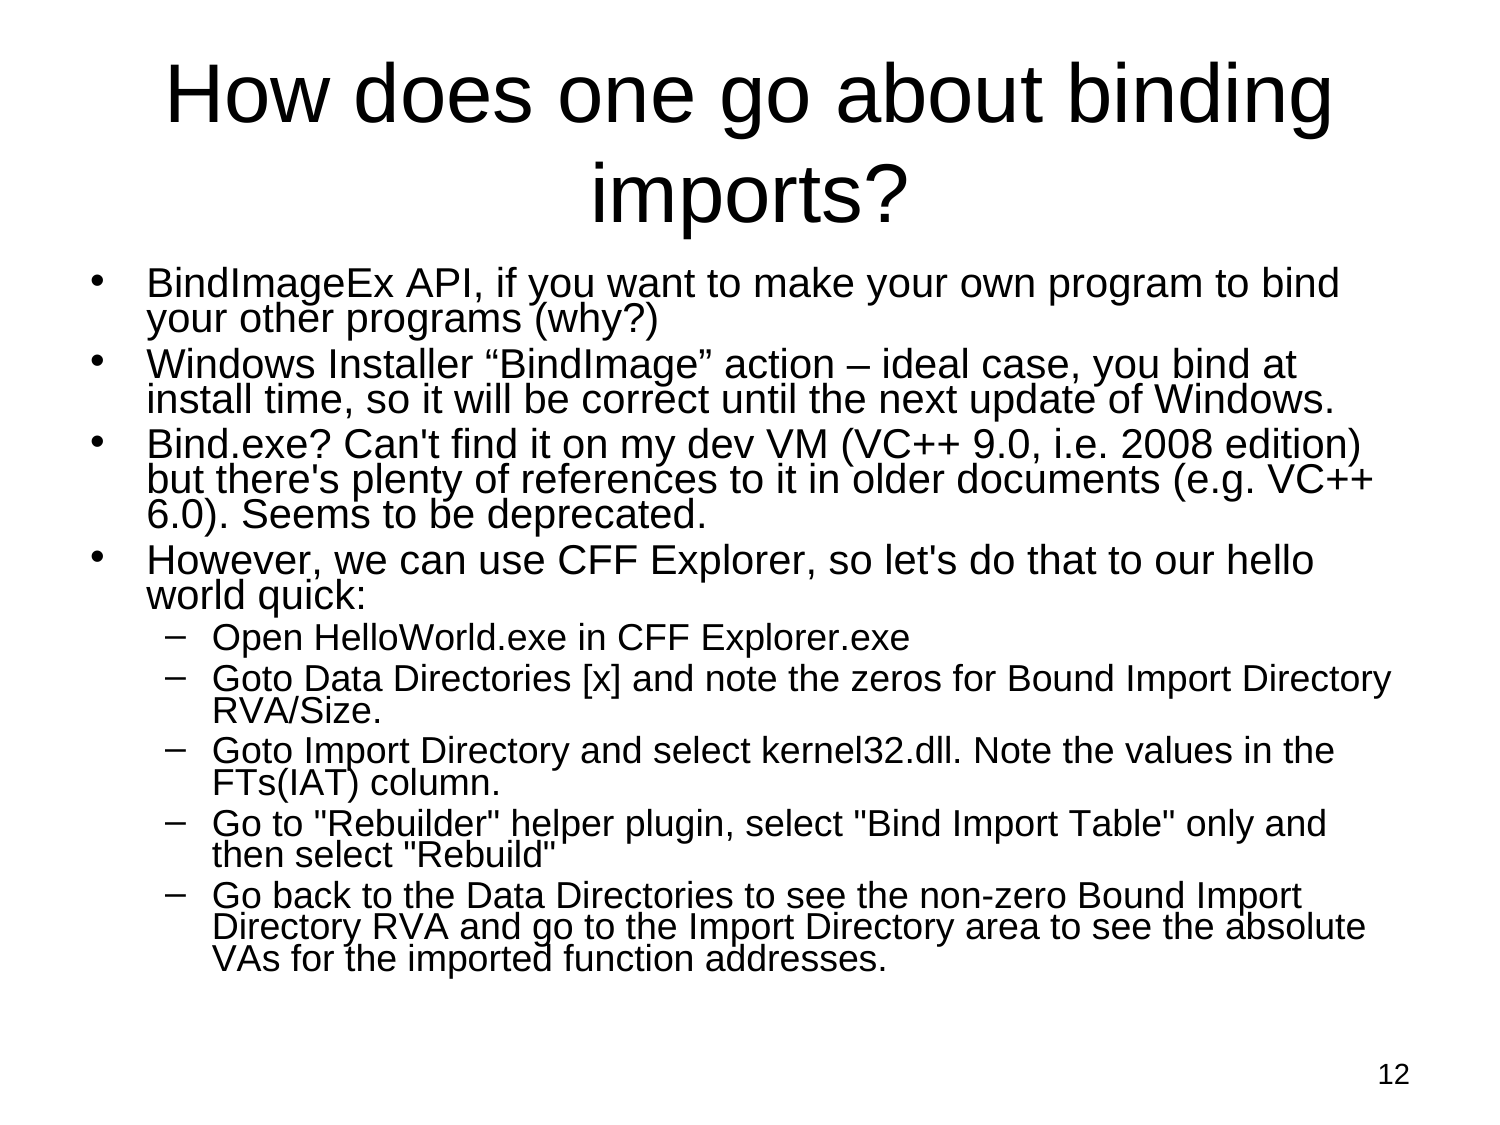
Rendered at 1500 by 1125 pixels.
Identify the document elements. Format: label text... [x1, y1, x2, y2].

text_box <number> [1074, 1042, 1426, 1103]
title How does one go about binding imports? [75, 31, 1426, 247]
list BindImageEx API, if you want to make your own program to bind your other programs (why?) Windows Installer “BindImage” action – ideal case, you bind at install time, so it will be correct until the next update of Windows. Bind.exe? Can't find it on my dev VM (VC++ 9.0, i.e. 2008 edition) but there's plenty of references to it in older documents (e.g. VC++ 6.0). Seems to be deprecated. However, we can use CFF Explorer, so let's do that to our hello world quick: Open HelloWorld.exe in CFF Explorer.exe Goto Data Directories [x] and note the zeros for Bound Import Directory RVA/Size. Goto Import Directory and select kernel32.dll. Note the values in the FTs(IAT) column. Go to "Rebuilder" helper plugin, select "Bind Import Table" only and then select "Rebuild" Go back to the Data Directories to see the non-zero Bound Import Directory RVA and go to the Import Directory area to see the absolute VAs for the imported function addresses. [75, 262, 1426, 1037]
